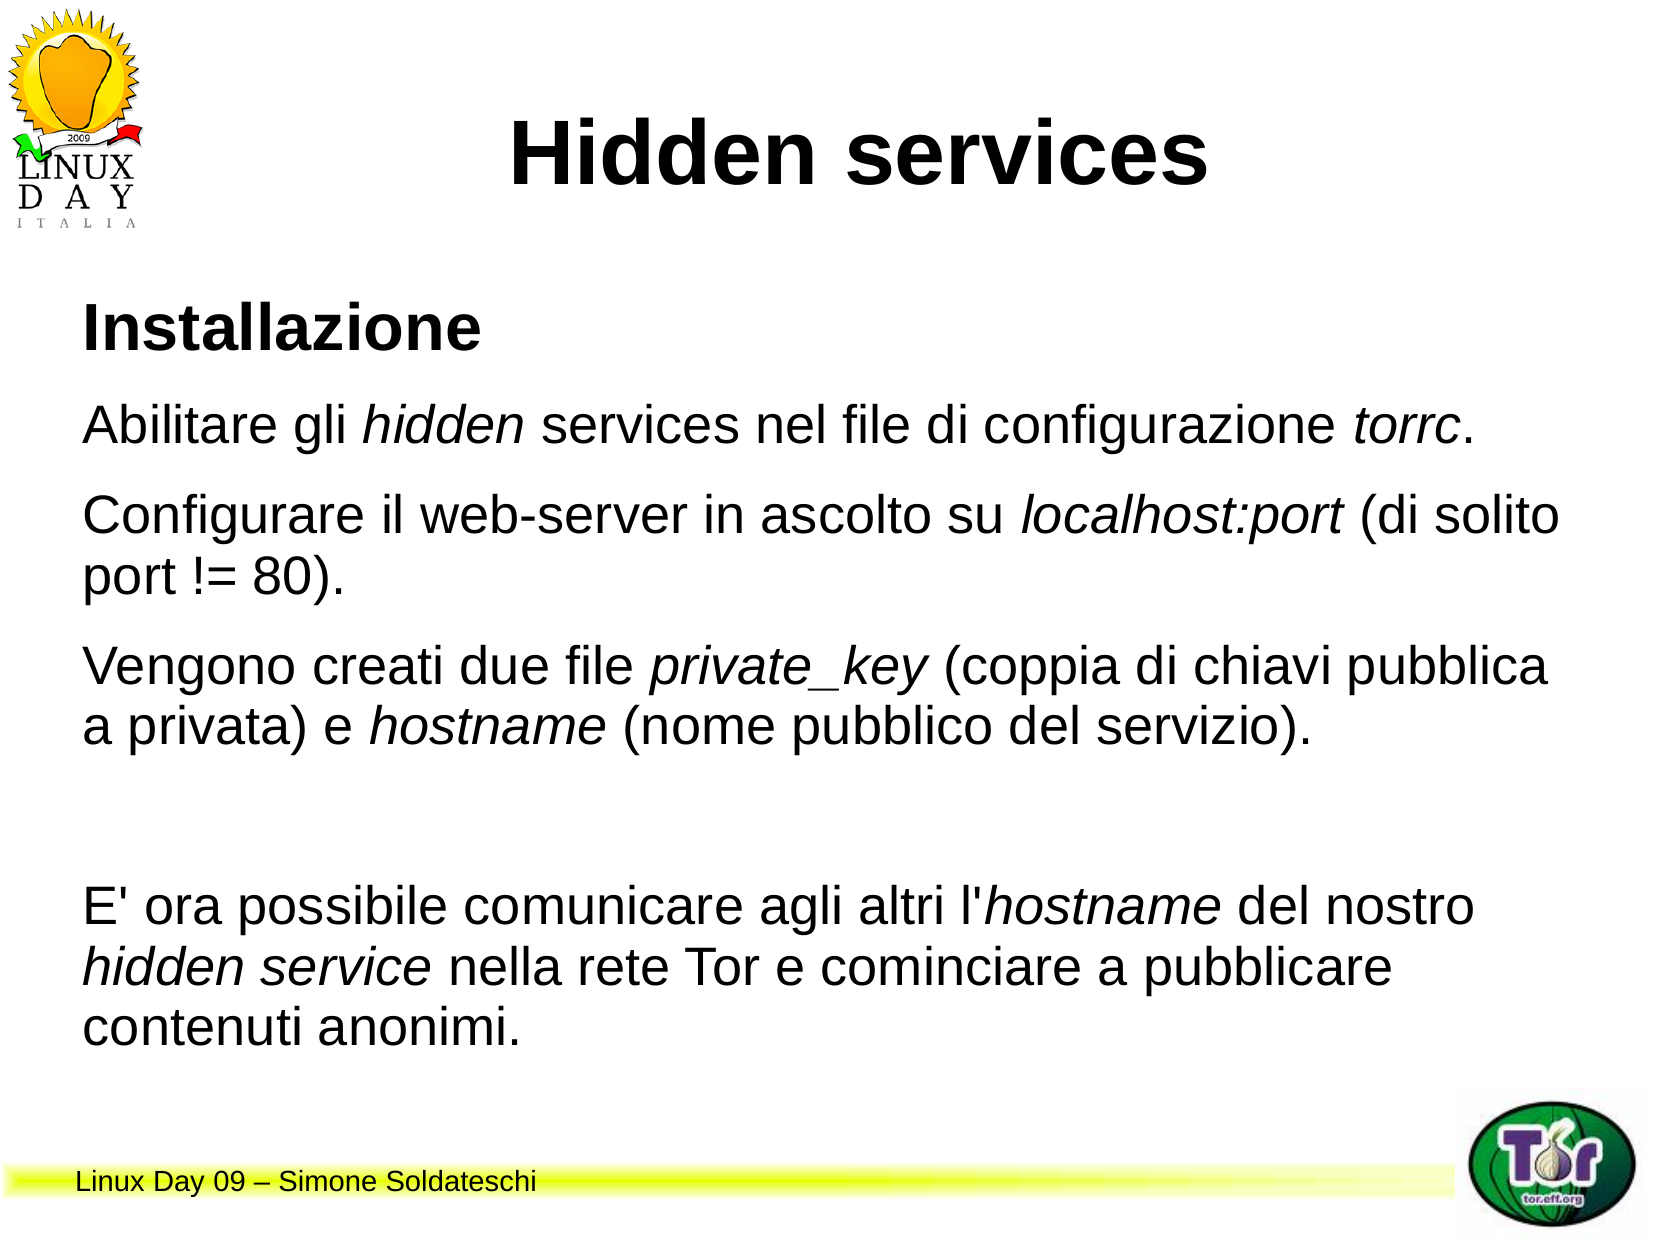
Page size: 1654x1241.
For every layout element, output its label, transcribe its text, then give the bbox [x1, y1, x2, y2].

list Installazione Abilitare gli hidden services nel file di configurazione torrc. Configurare il web-server in ascolto su localhost:port (di solito port != 80). Vengono creati due file private_key (coppia di chiavi pubblica a privata) e hostname (nome pubblico del servizio). E' ora possibile comunicare agli altri l'hostname del nostro hidden service nella rete Tor e cominciare a pubblicare contenuti anonimi. [82, 290, 1571, 1109]
title Hidden services [150, 49, 1571, 257]
picture [1455, 1088, 1650, 1241]
picture [0, 0, 151, 235]
